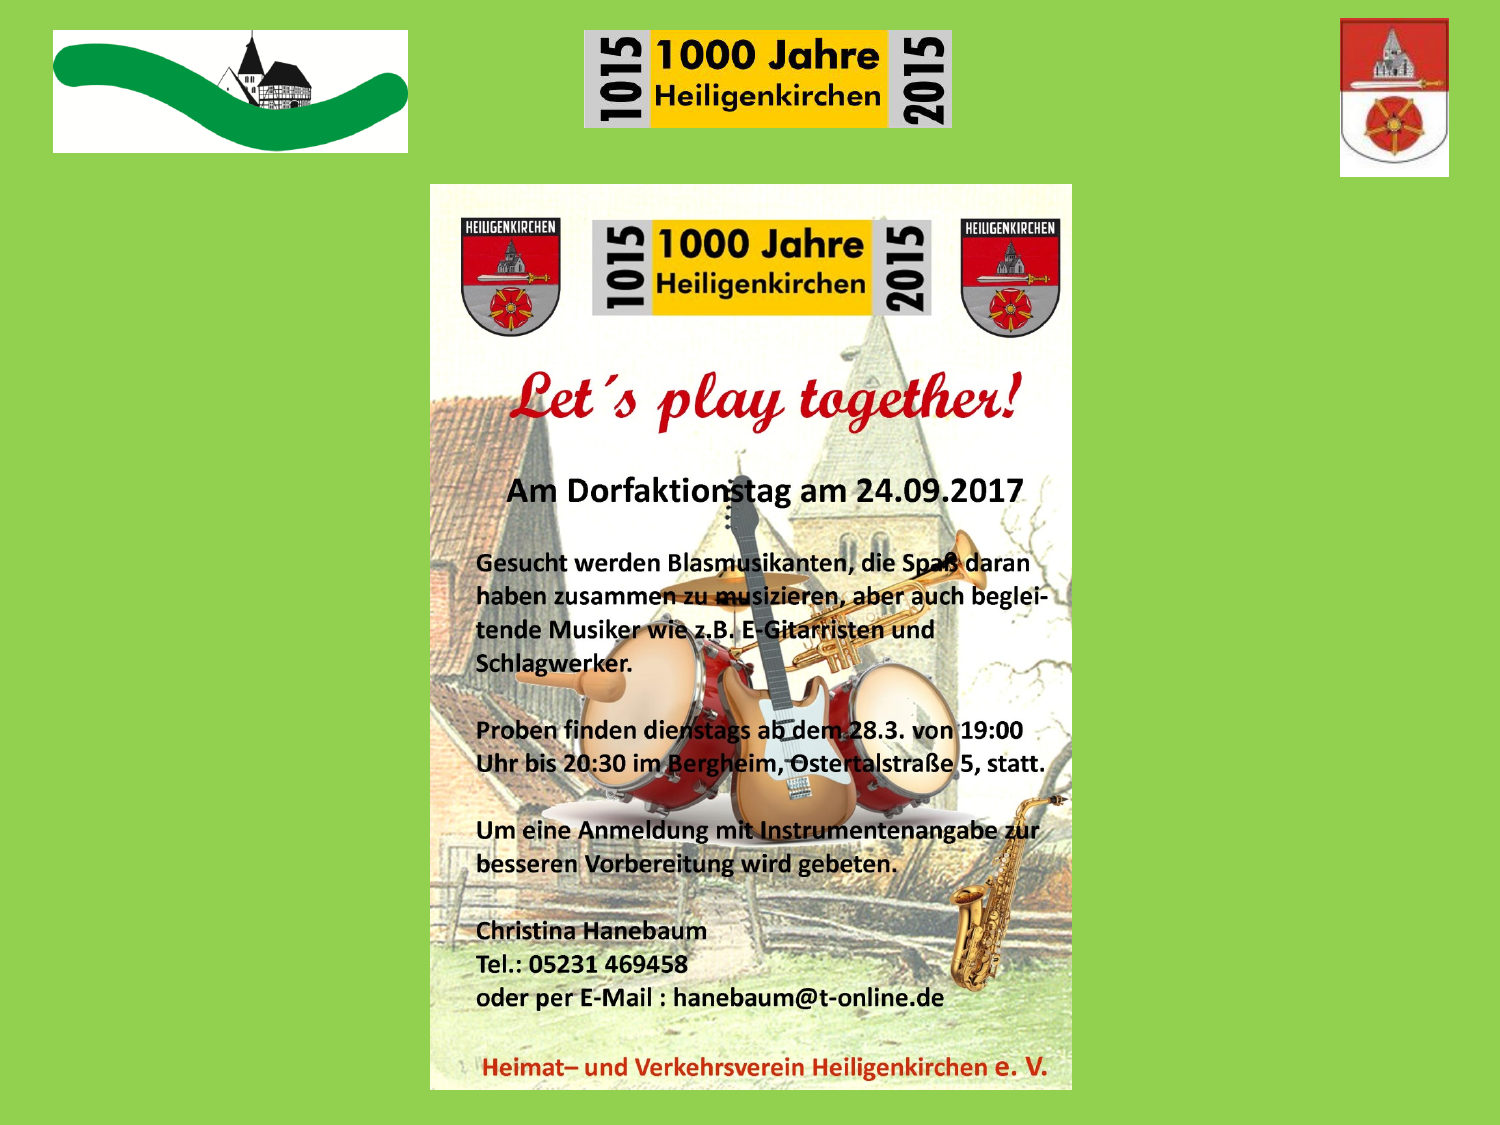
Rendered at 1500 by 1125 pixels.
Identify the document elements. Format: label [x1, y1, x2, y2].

picture [430, 184, 1072, 1090]
picture [584, 31, 952, 128]
picture [1340, 19, 1449, 177]
picture [53, 31, 408, 153]
